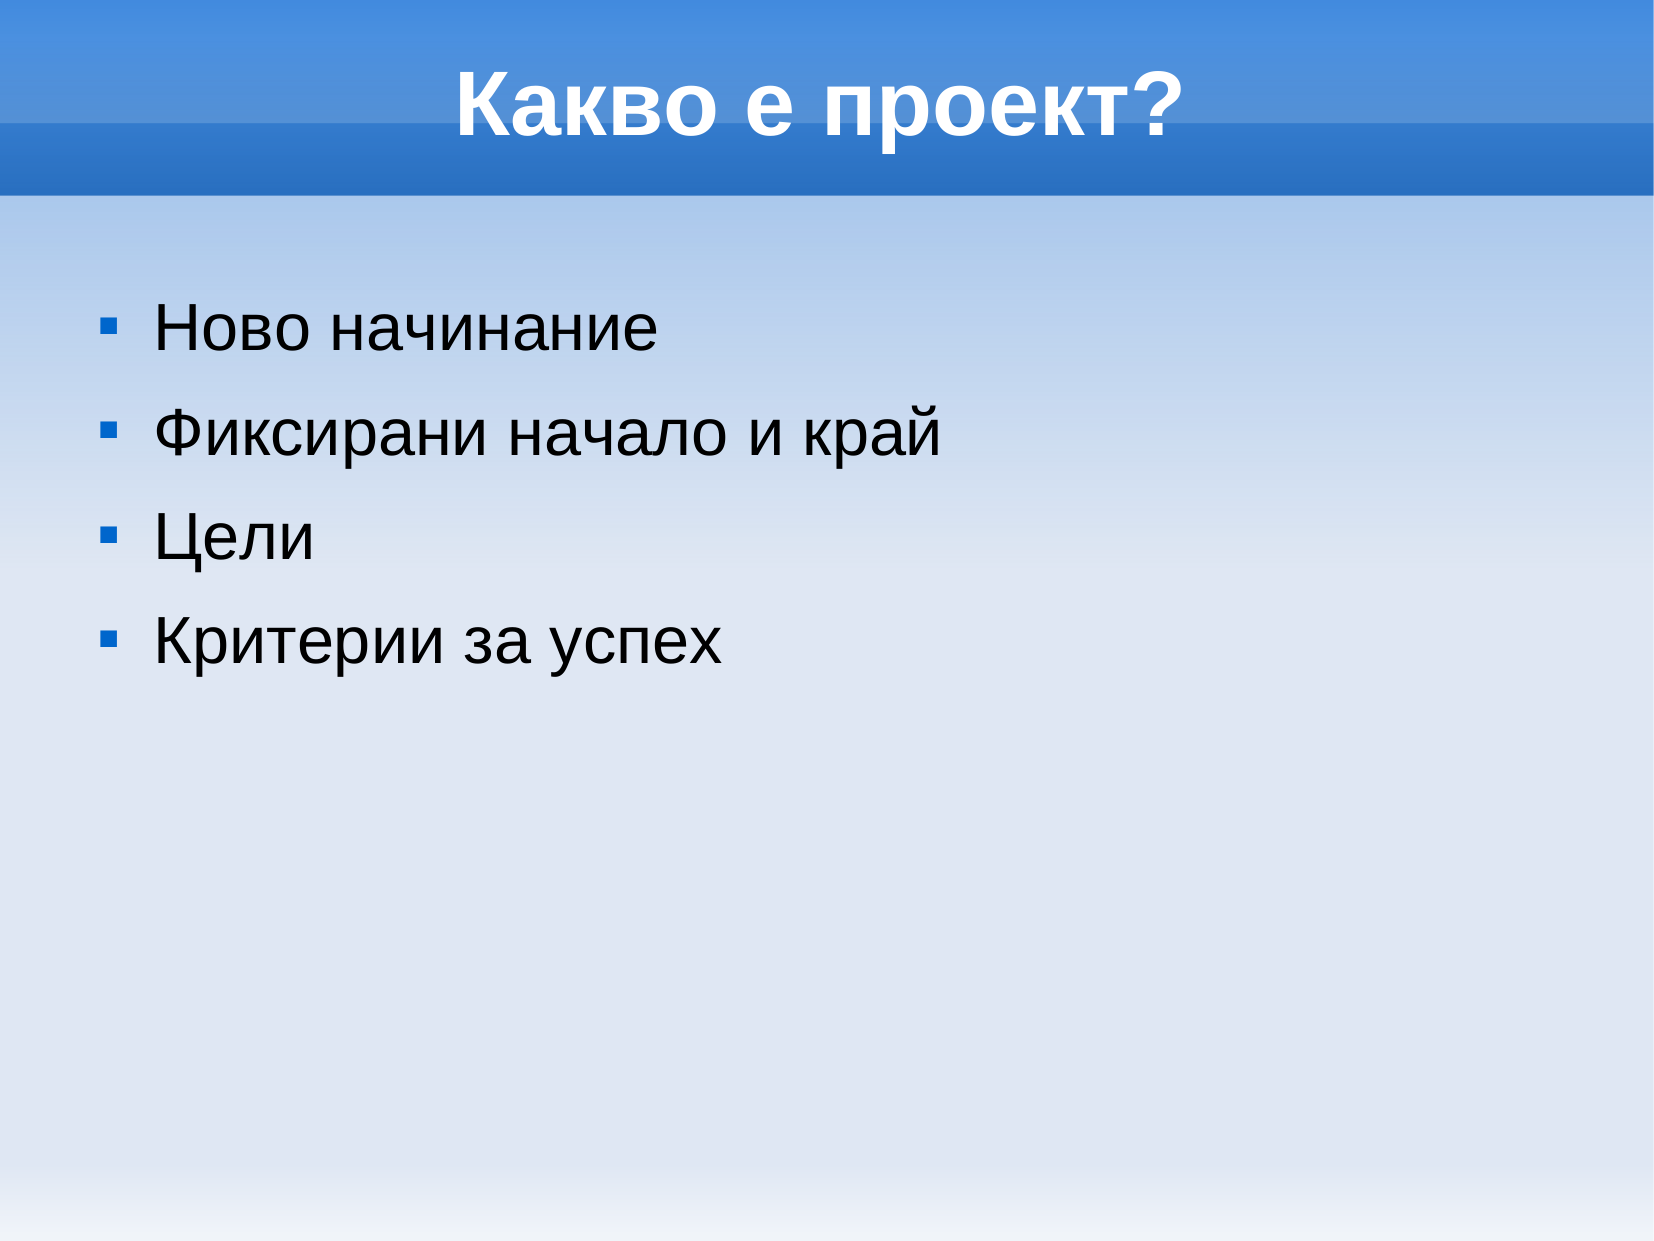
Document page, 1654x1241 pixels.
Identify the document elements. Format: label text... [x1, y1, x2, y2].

picture [0, 0, 1654, 1241]
title Какво е проект? [76, 7, 1565, 200]
list Ново начинание Фиксирани начало и край Цели Критерии за успех [82, 290, 1571, 1094]
